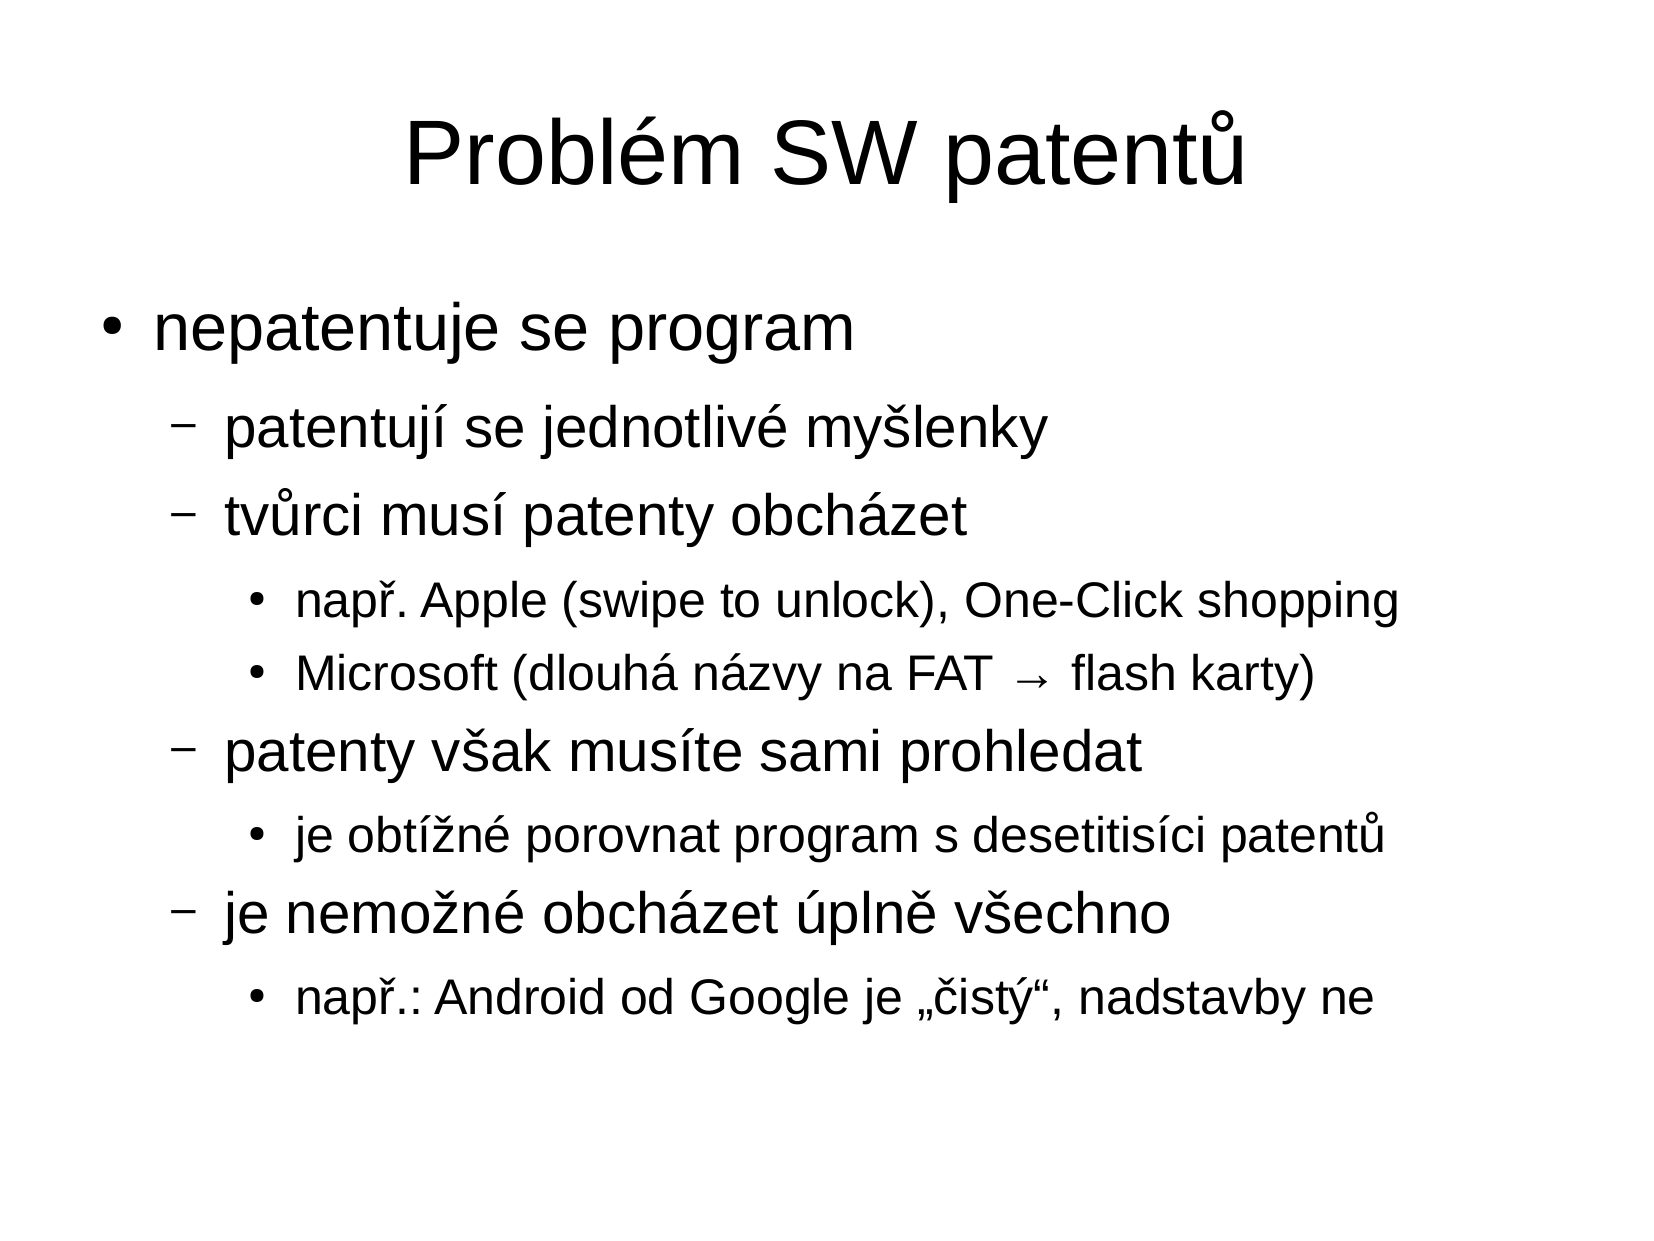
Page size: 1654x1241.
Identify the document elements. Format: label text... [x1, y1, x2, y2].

list nepatentuje se program patentují se jednotlivé myšlenky tvůrci musí patenty obcházet např. Apple (swipe to unlock), One-Click shopping Microsoft (dlouhá názvy na FAT → flash karty) patenty však musíte sami prohledat je obtížné porovnat program s desetitisíci patentů je nemožné obcházet úplně všechno např.: Android od Google je „čistý“, nadstavby ne [82, 290, 1538, 1010]
title Problém SW patentů [82, 49, 1571, 257]
